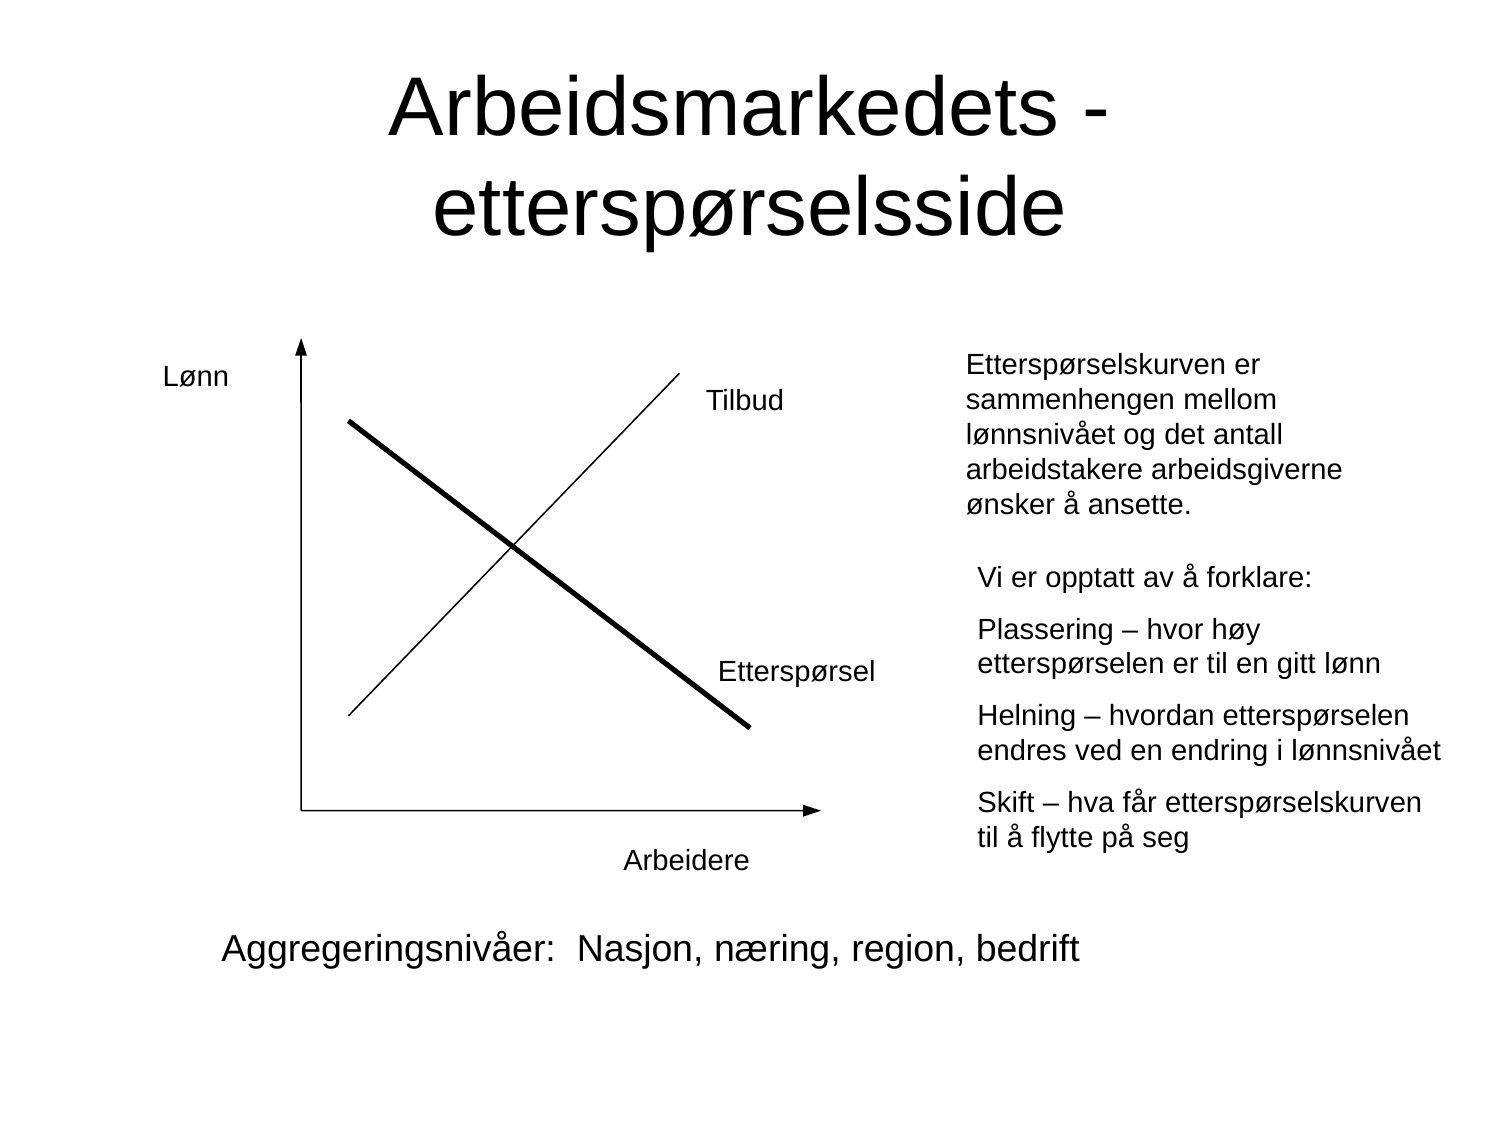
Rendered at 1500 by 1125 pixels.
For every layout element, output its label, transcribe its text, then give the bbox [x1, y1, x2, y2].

text_box Lønn [147, 350, 278, 401]
text_box Etterspørsel [702, 645, 962, 696]
text_box Tilbud [690, 373, 821, 424]
text_box Arbeidere [608, 834, 810, 885]
text_box Etterspørselskurven er sammenhengen mellom lønnsnivået og det antall arbeidstakere arbeidsgiverne ønsker å ansette. [950, 338, 1424, 580]
text_box Vi er opptatt av å forklare: Plassering – hvor høy etterspørselen er til en gitt lønn Helning – hvordan etterspørselen endres ved en endring i lønnsnivået Skift – hva får etterspørselskurven til å flytte på seg [962, 550, 1459, 915]
title Arbeidsmarkedets - etterspørselsside [75, 45, 1426, 233]
text_box Aggregeringsnivåer: Nasjon, næring, region, bedrift [206, 916, 1176, 1045]
